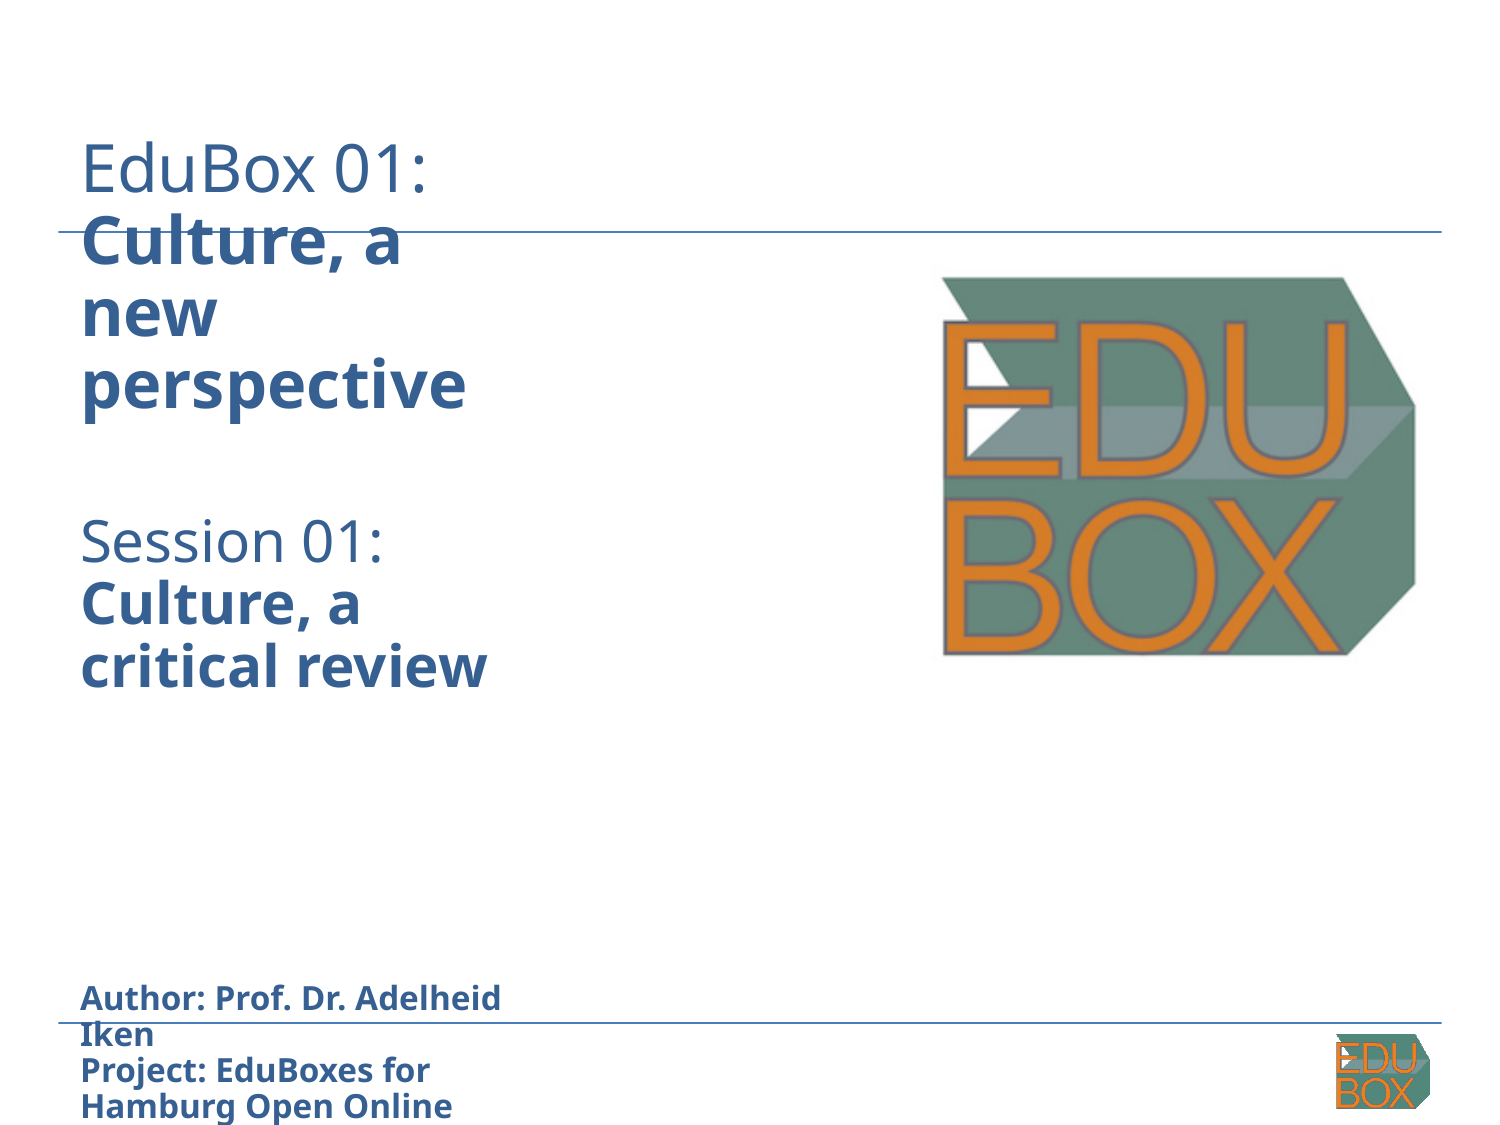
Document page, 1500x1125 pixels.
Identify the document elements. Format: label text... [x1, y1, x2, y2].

list EduBox 01: Culture, a new perspective Session 01: Culture, a critical review Author: Prof. Dr. Adelheid Iken Project: EduBoxes for Hamburg Open Online University (www.hoou.de) [53, 254, 1404, 1005]
picture [1328, 1028, 1437, 1114]
picture [903, 250, 1455, 685]
